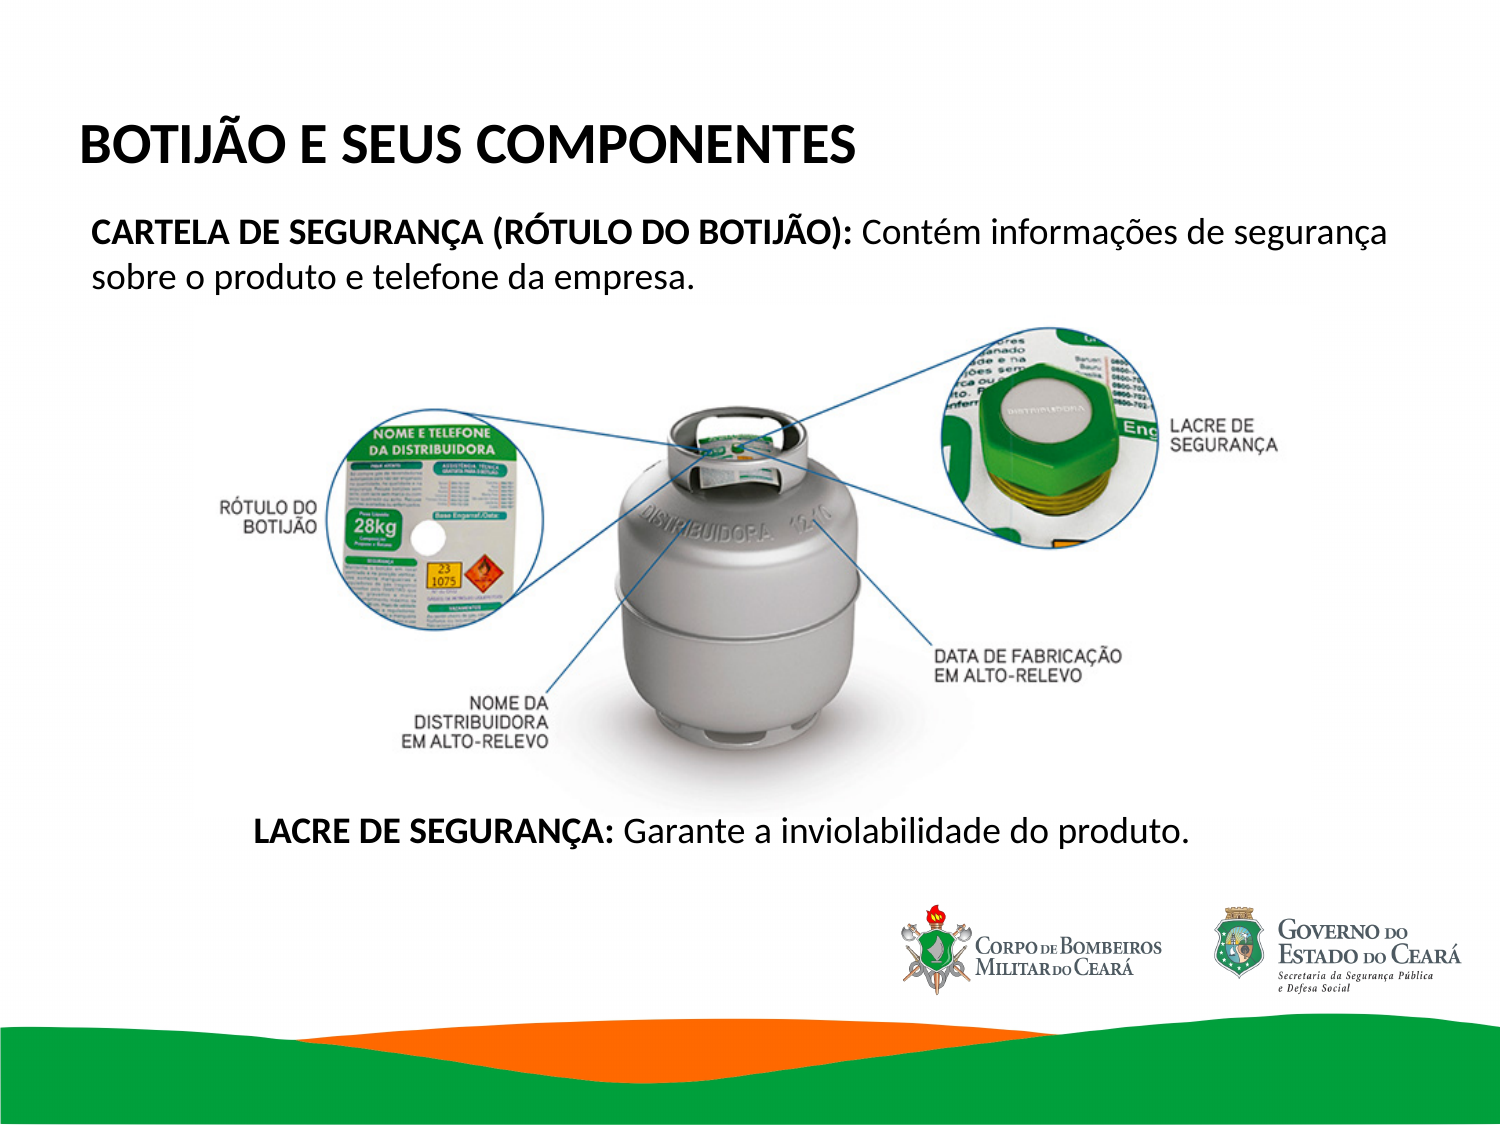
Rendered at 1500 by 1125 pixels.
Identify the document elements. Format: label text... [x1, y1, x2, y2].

text_box CARTELA DE SEGURANÇA (RÓTULO DO BOTIJÃO): Contém informações de segurança sobre o produto e telefone da empresa. [76, 199, 1406, 305]
picture [0, 0, 1500, 1125]
text_box LACRE DE SEGURANÇA: Garante a inviolabilidade do produto. [238, 798, 1332, 859]
text_box BOTIJÃO E SEUS COMPONENTES [64, 53, 1052, 184]
